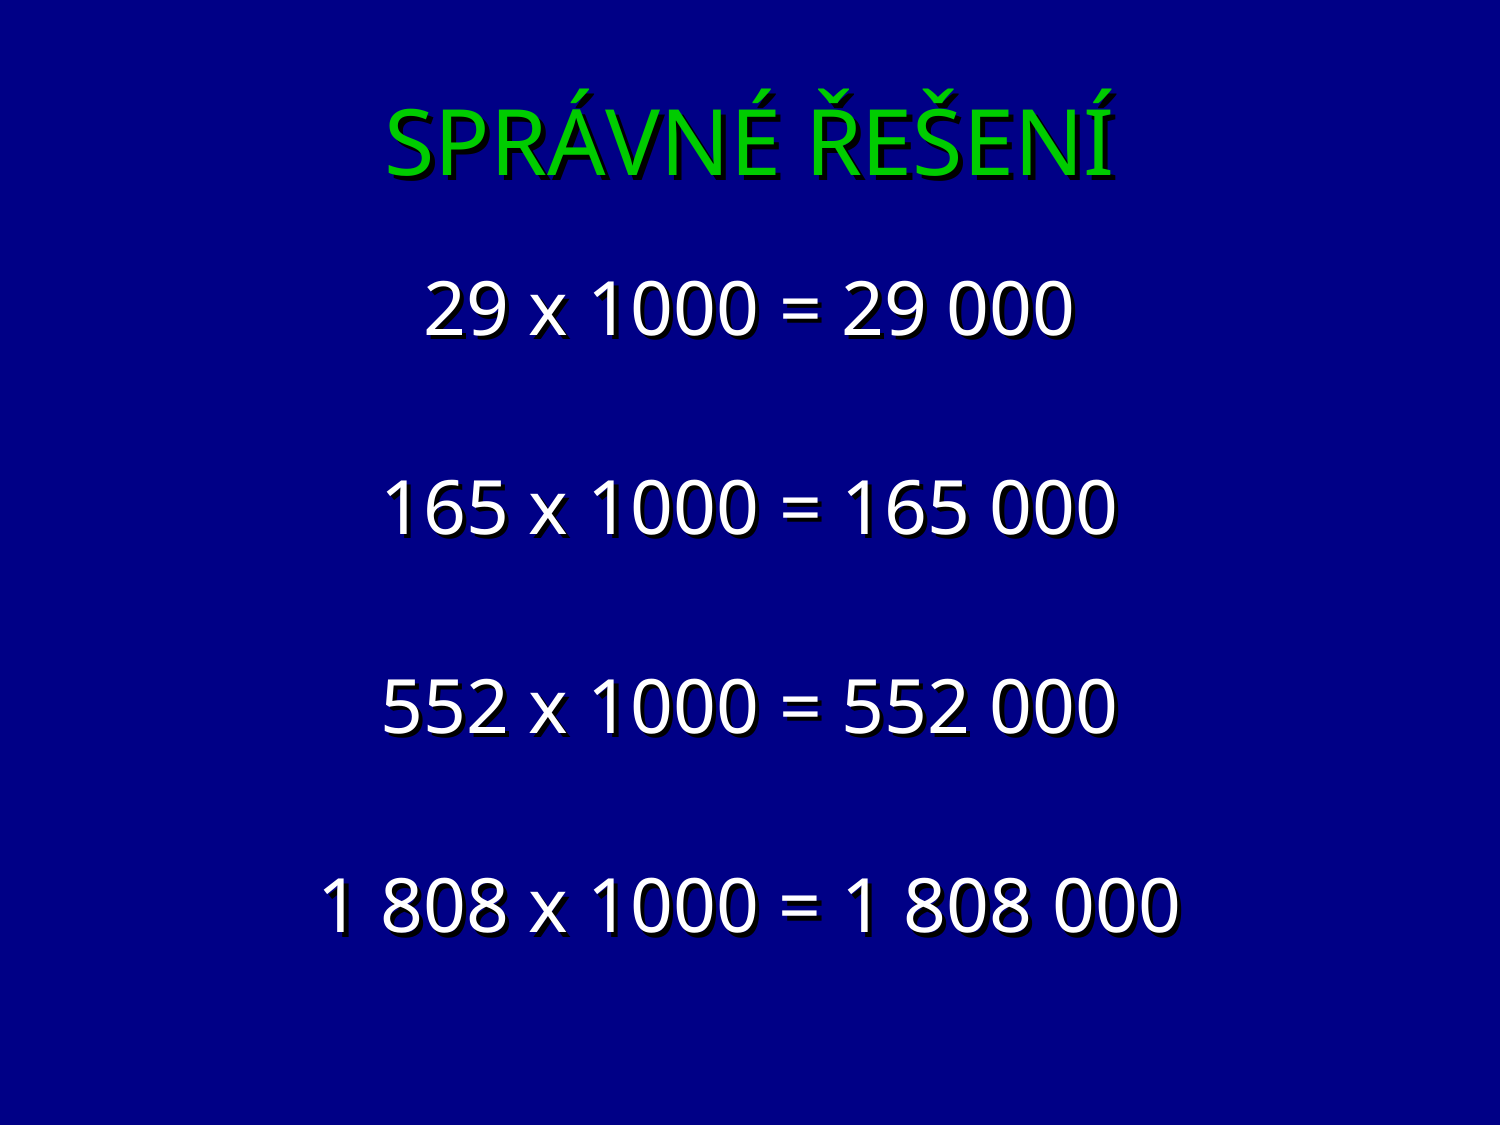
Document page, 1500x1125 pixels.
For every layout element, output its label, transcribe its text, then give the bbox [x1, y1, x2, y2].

title SPRÁVNÉ ŘEŠENÍ [75, 45, 1426, 233]
list 29 x 1000 = 29 000 165 x 1000 = 165 000 552 x 1000 = 552 000 1 808 x 1000 = 1 808 000 [75, 262, 1426, 1001]
